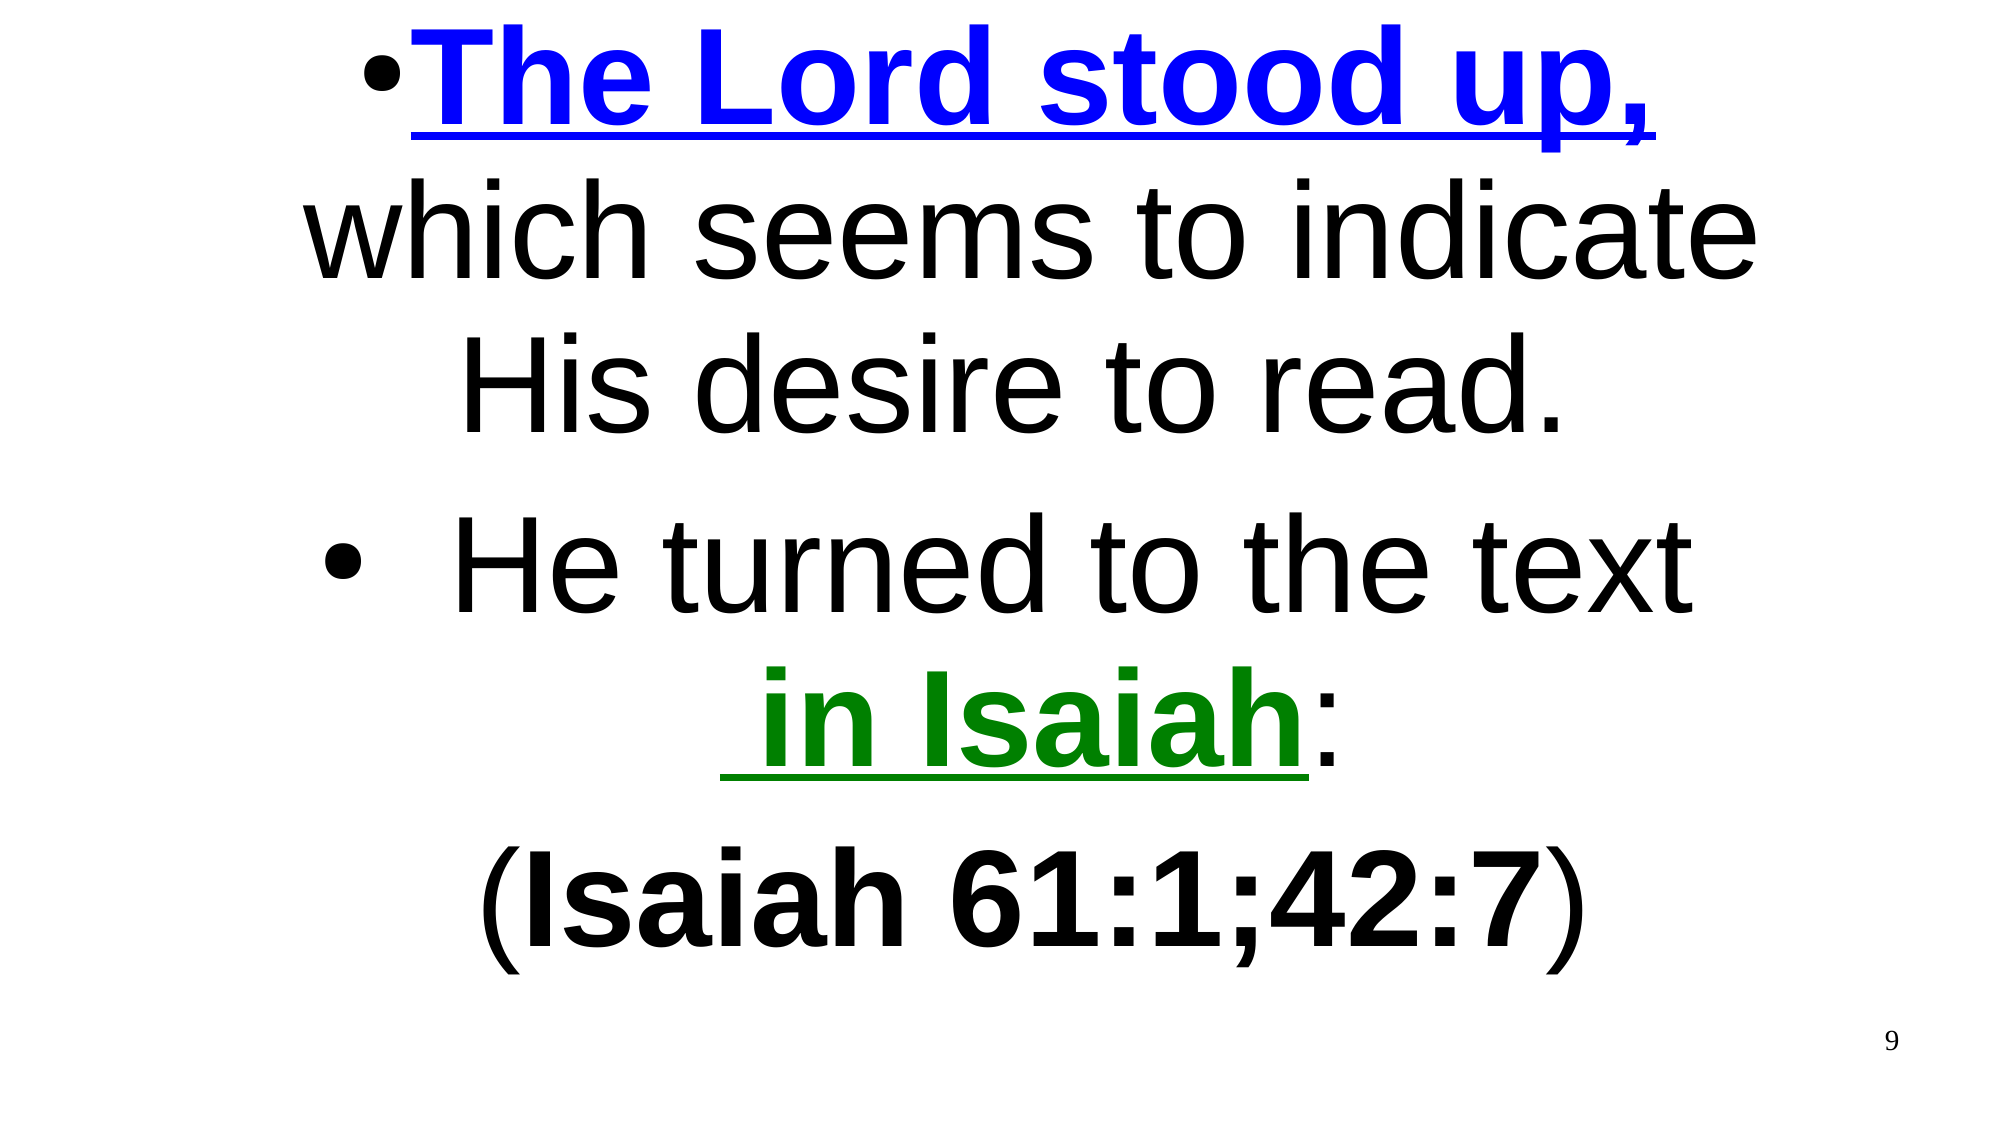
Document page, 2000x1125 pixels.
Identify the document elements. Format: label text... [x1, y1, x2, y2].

list The Lord stood up, which seems to indicate His desire to read. He turned to the text in Isaiah: (Isaiah 61:1;42:7) [0, 0, 1996, 1123]
